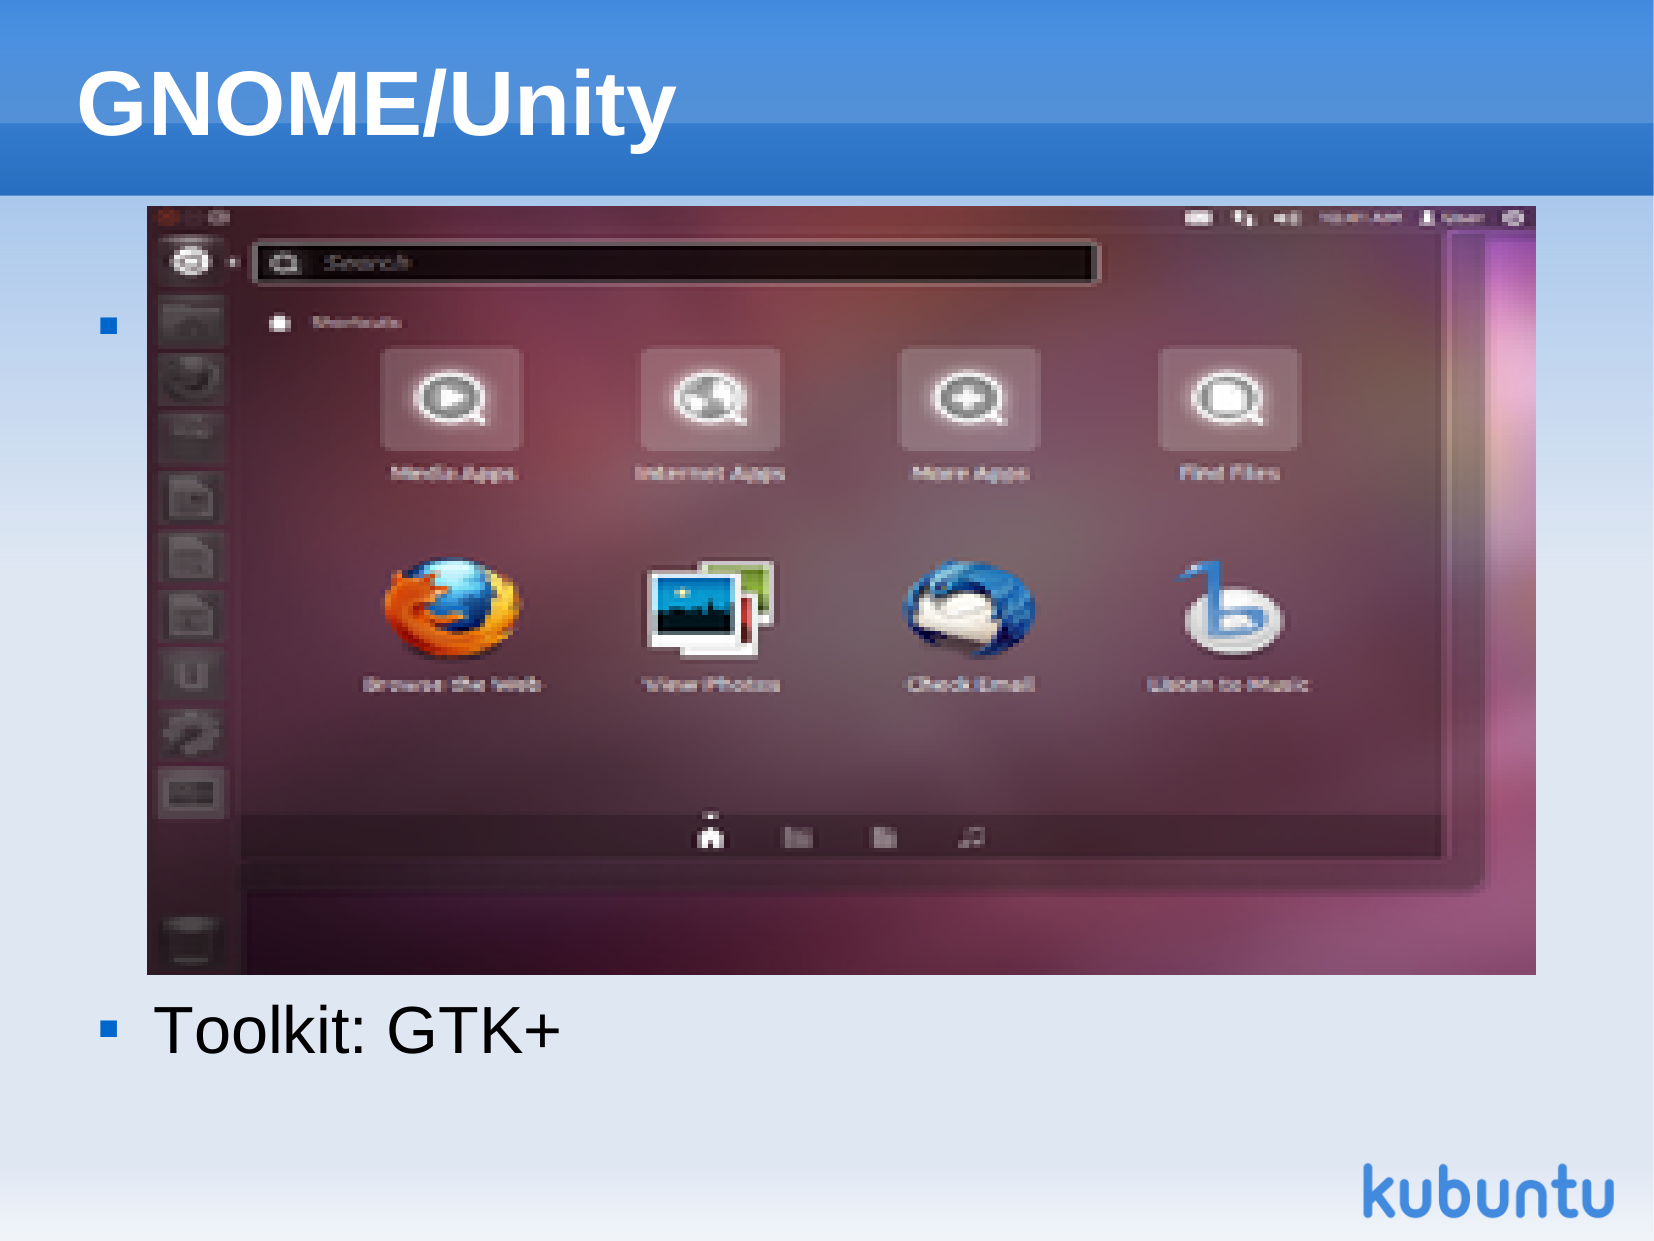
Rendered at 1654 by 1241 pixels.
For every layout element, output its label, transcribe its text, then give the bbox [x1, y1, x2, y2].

title GNOME/Unity [76, 0, 1565, 208]
picture [0, 0, 1654, 1241]
list Toolkit: GTK+ [82, 290, 1571, 1109]
